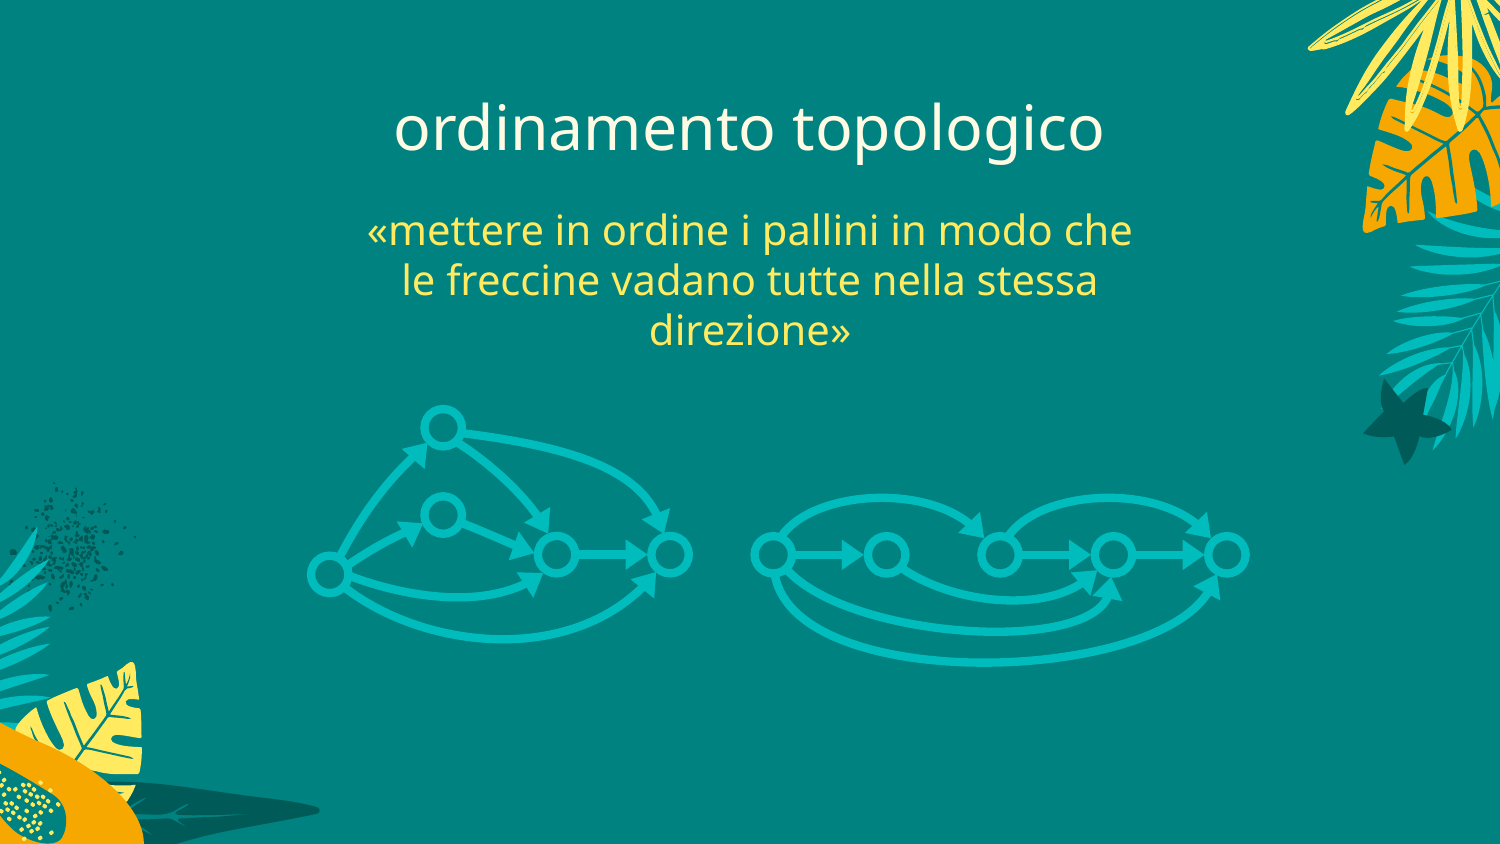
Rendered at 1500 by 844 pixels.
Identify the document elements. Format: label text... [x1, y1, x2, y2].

picture [0, 469, 149, 627]
title ordinamento topologico [118, 72, 1382, 167]
picture [250, 404, 1251, 700]
title «mettere in ordine i pallini in modo che le freccine vadano tutte nella stessa direzione» [336, 188, 1164, 276]
